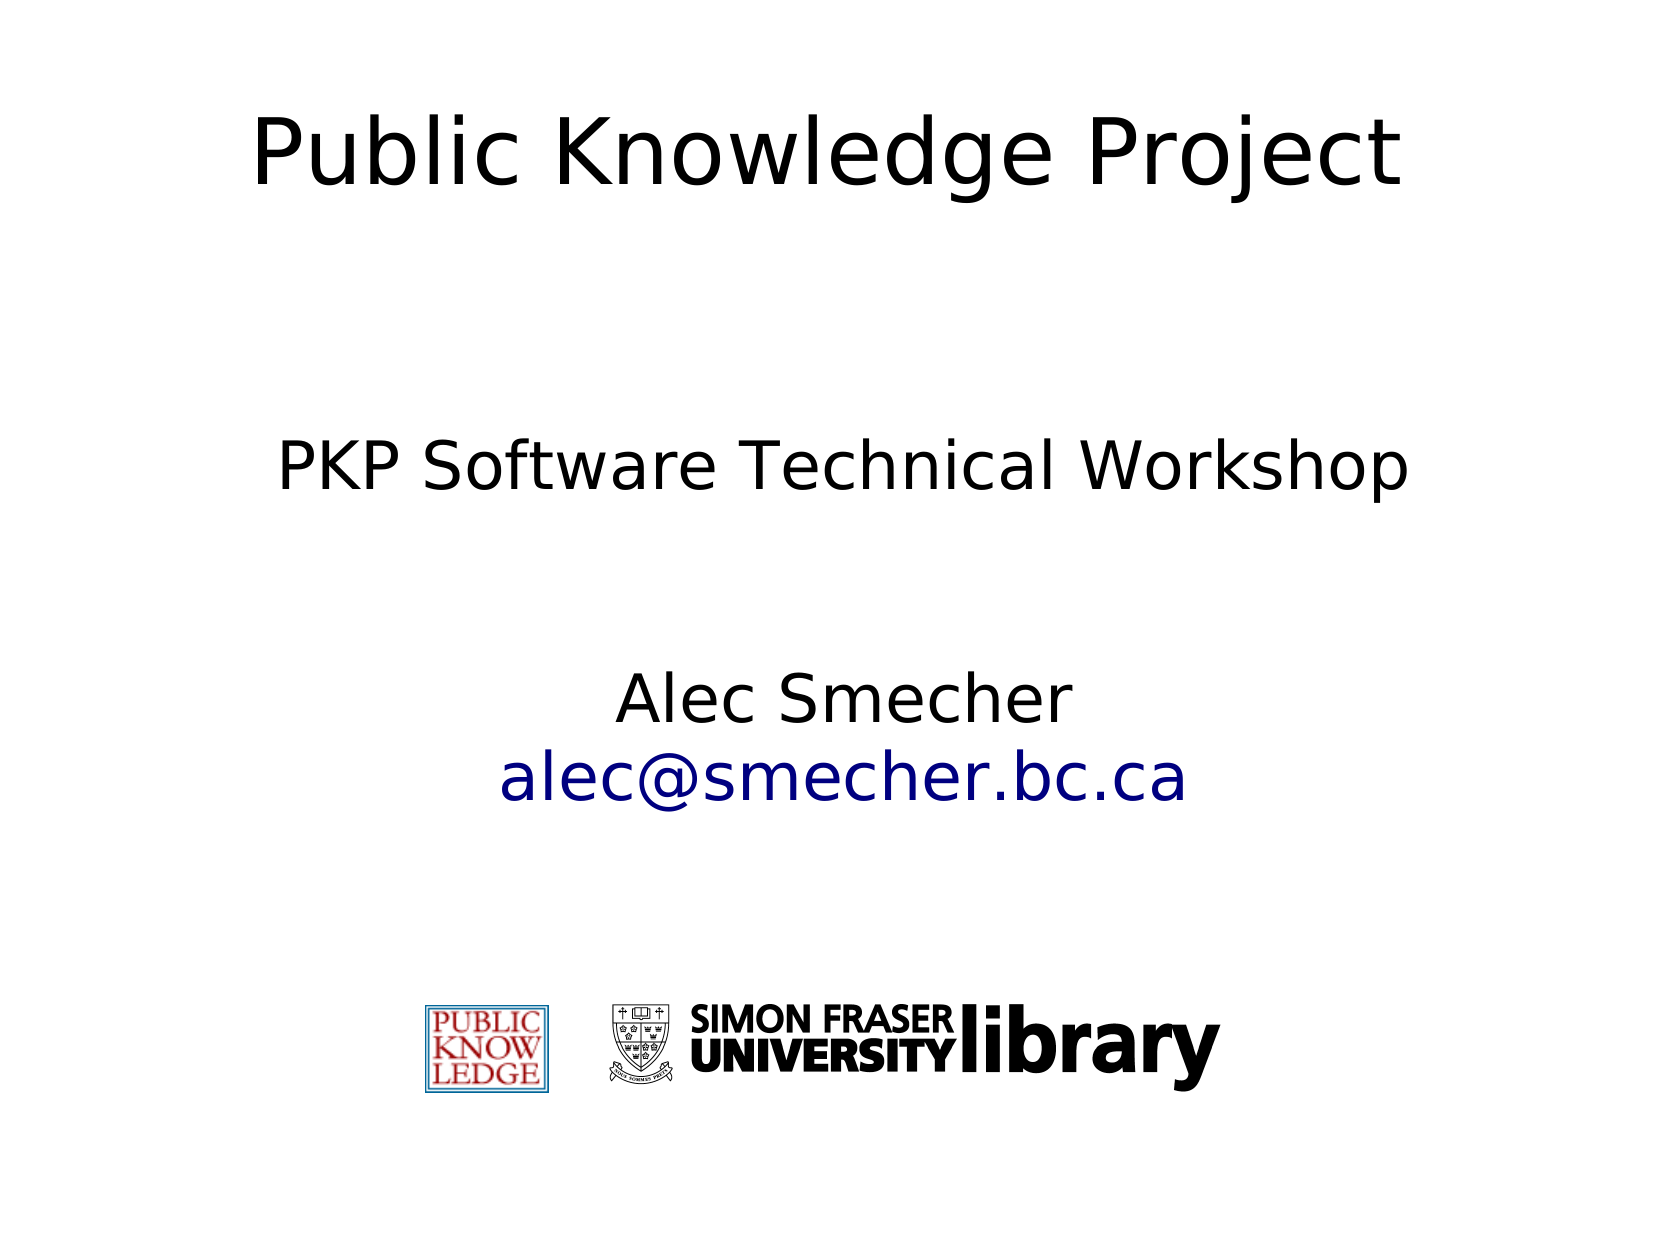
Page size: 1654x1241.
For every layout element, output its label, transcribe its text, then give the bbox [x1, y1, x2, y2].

title Public Knowledge Project [82, 49, 1571, 257]
subtitle PKP Software Technical Workshop Alec Smecher alec@smecher.bc.ca [82, 290, 1571, 1109]
